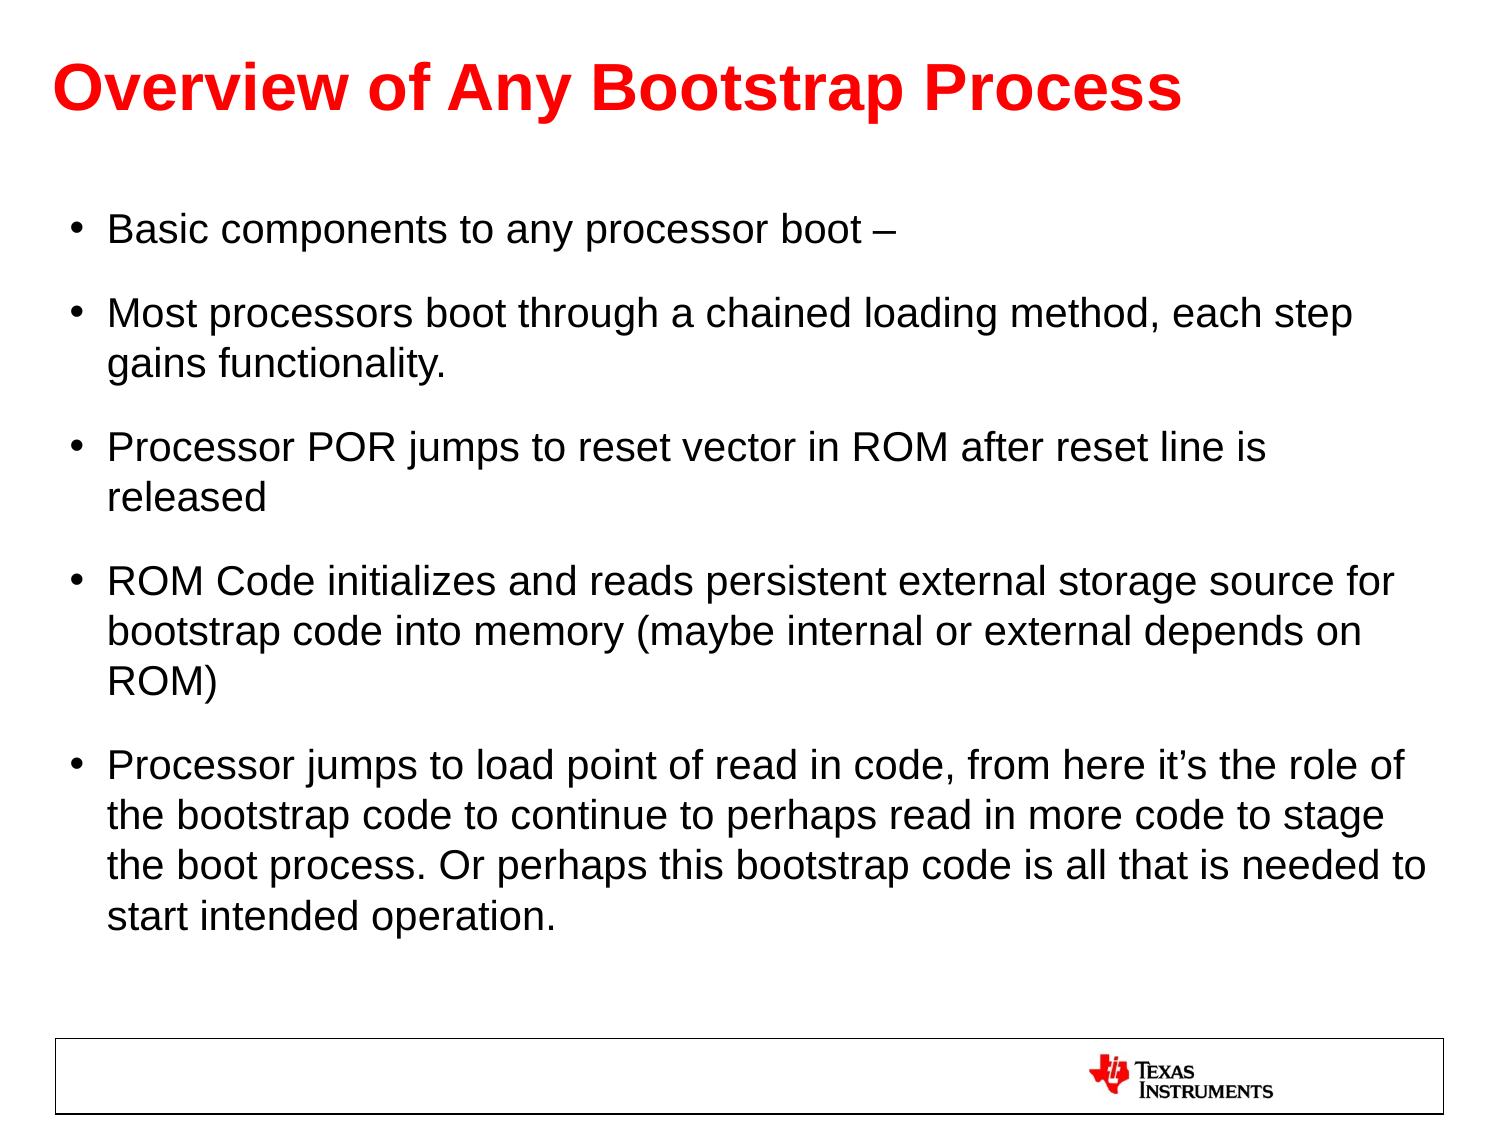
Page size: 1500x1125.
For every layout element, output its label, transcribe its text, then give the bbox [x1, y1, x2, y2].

list Basic components to any processor boot – Most processors boot through a chained loading method, each step gains functionality. Processor POR jumps to reset vector in ROM after reset line is released ROM Code initializes and reads persistent external storage source for bootstrap code into memory (maybe internal or external depends on ROM) Processor jumps to load point of read in code, from here it’s the role of the bootstrap code to continue to perhaps read in more code to stage the boot process. Or perhaps this bootstrap code is all that is needed to start intended operation. [54, 194, 1444, 965]
picture [1087, 1052, 1274, 1099]
title Overview of Any Bootstrap Process [37, 23, 1426, 158]
